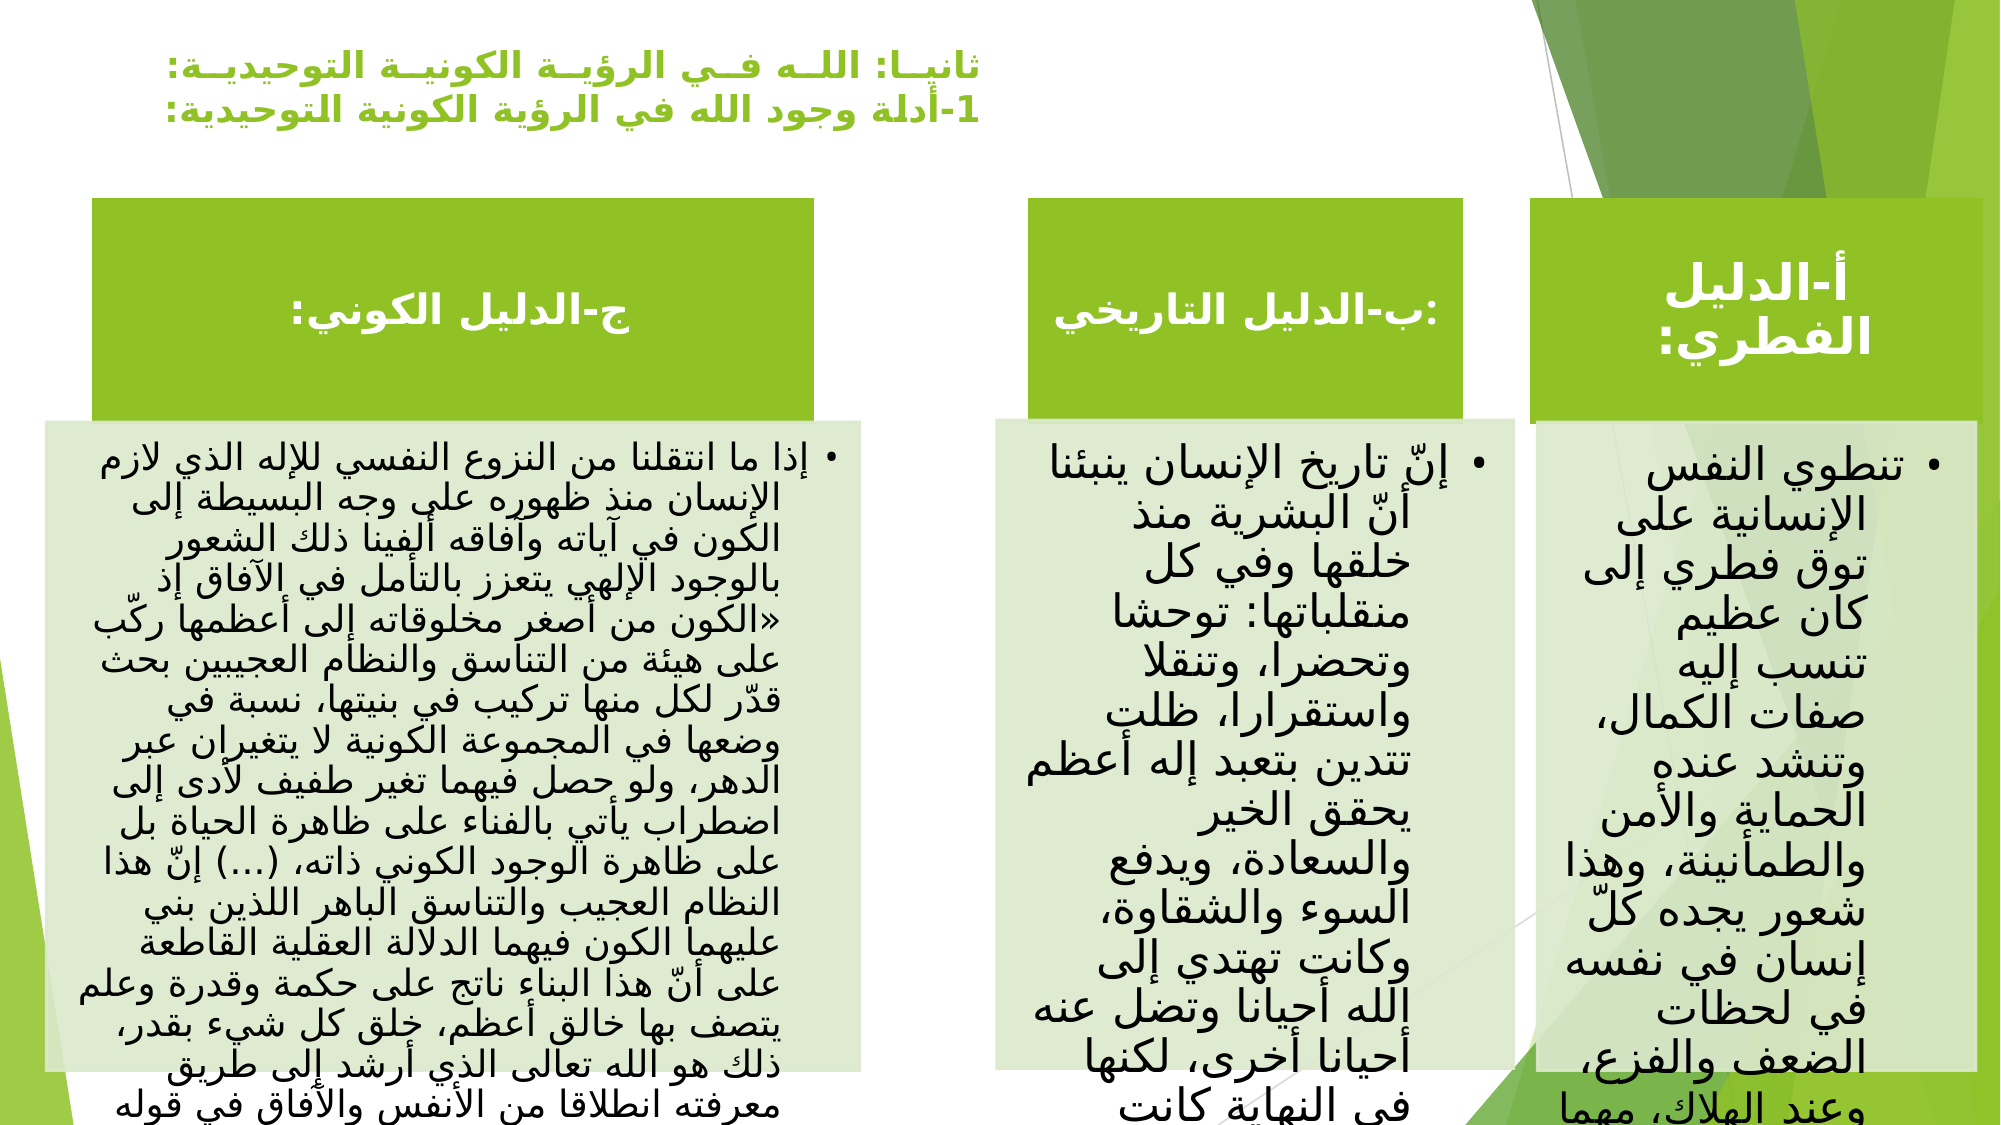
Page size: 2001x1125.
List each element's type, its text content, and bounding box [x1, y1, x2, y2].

text_box أ-الدليل الفطري: [1531, 199, 1982, 423]
text_box ج-الدليل الكوني: [93, 199, 813, 422]
title ثانيا: الله في الرؤية الكونية التوحيدية: 1-أدلة وجود الله في الرؤية الكونية التوحيدية: [137, 33, 1863, 189]
text_box إنّ تاريخ الإنسان ينبئنا أنّ البشرية منذ خلقها وفي كل منقلباتها: توحشا وتحضرا، وتنقلا واستقرارا، ظلت تتدين بتعبد إله أعظم يحقق الخير والسعادة، ويدفع السوء والشقاوة، وكانت تهتدي إلى الله أحيانا وتضل عنه أحيانا أخرى، لكنها في النهاية كانت تؤمن بوجود إله. [996, 420, 1514, 1069]
text_box تنطوي النفس الإنسانية على توق فطري إلى كان عظيم تنسب إليه صفات الكمال، وتنشد عنده الحماية والأمن والطمأنينة، وهذا شعور يجده كلّ إنسان في نفسه في لحظات الضعف والفزع، وعند الهلاك، مهما شط به الغرور في أوقات السعة، وزمن الهدوء. [1537, 422, 1976, 1071]
text_box ب-الدليل التاريخي: [1029, 199, 1462, 420]
text_box إذا ما انتقلنا من النزوع النفسي للإله الذي لازم الإنسان منذ ظهوره على وجه البسيطة إلى الكون في آياته وآفاقه ألفينا ذلك الشعور بالوجود الإلهي يتعزز بالتأمل في الآفاق إذ «الكون من أصغر مخلوقاته إلى أعظمها ركّب على هيئة من التناسق والنظام العجيبين بحث قدّر لكل منها تركيب في بنيتها، نسبة في وضعها في المجموعة الكونية لا يتغيران عبر الدهر، ولو حصل فيهما تغير طفيف لأدى إلى اضطراب يأتي بالفناء على ظاهرة الحياة بل على ظاهرة الوجود الكوني ذاته، (...) إنّ هذا النظام العجيب والتناسق الباهر اللذين بني عليهما الكون فيهما الدلالة العقلية القاطعة على أنّ هذا البناء ناتج على حكمة وقدرة وعلم يتصف بها خالق أعظم، خلق كل شيء بقدر، ذلك هو الله تعالى الذي أرشد إلى طريق معرفته انطلاقا من الأنفس والآفاق في قوله تعالى: (فصلت: ٥٣)» [46, 422, 860, 1071]
